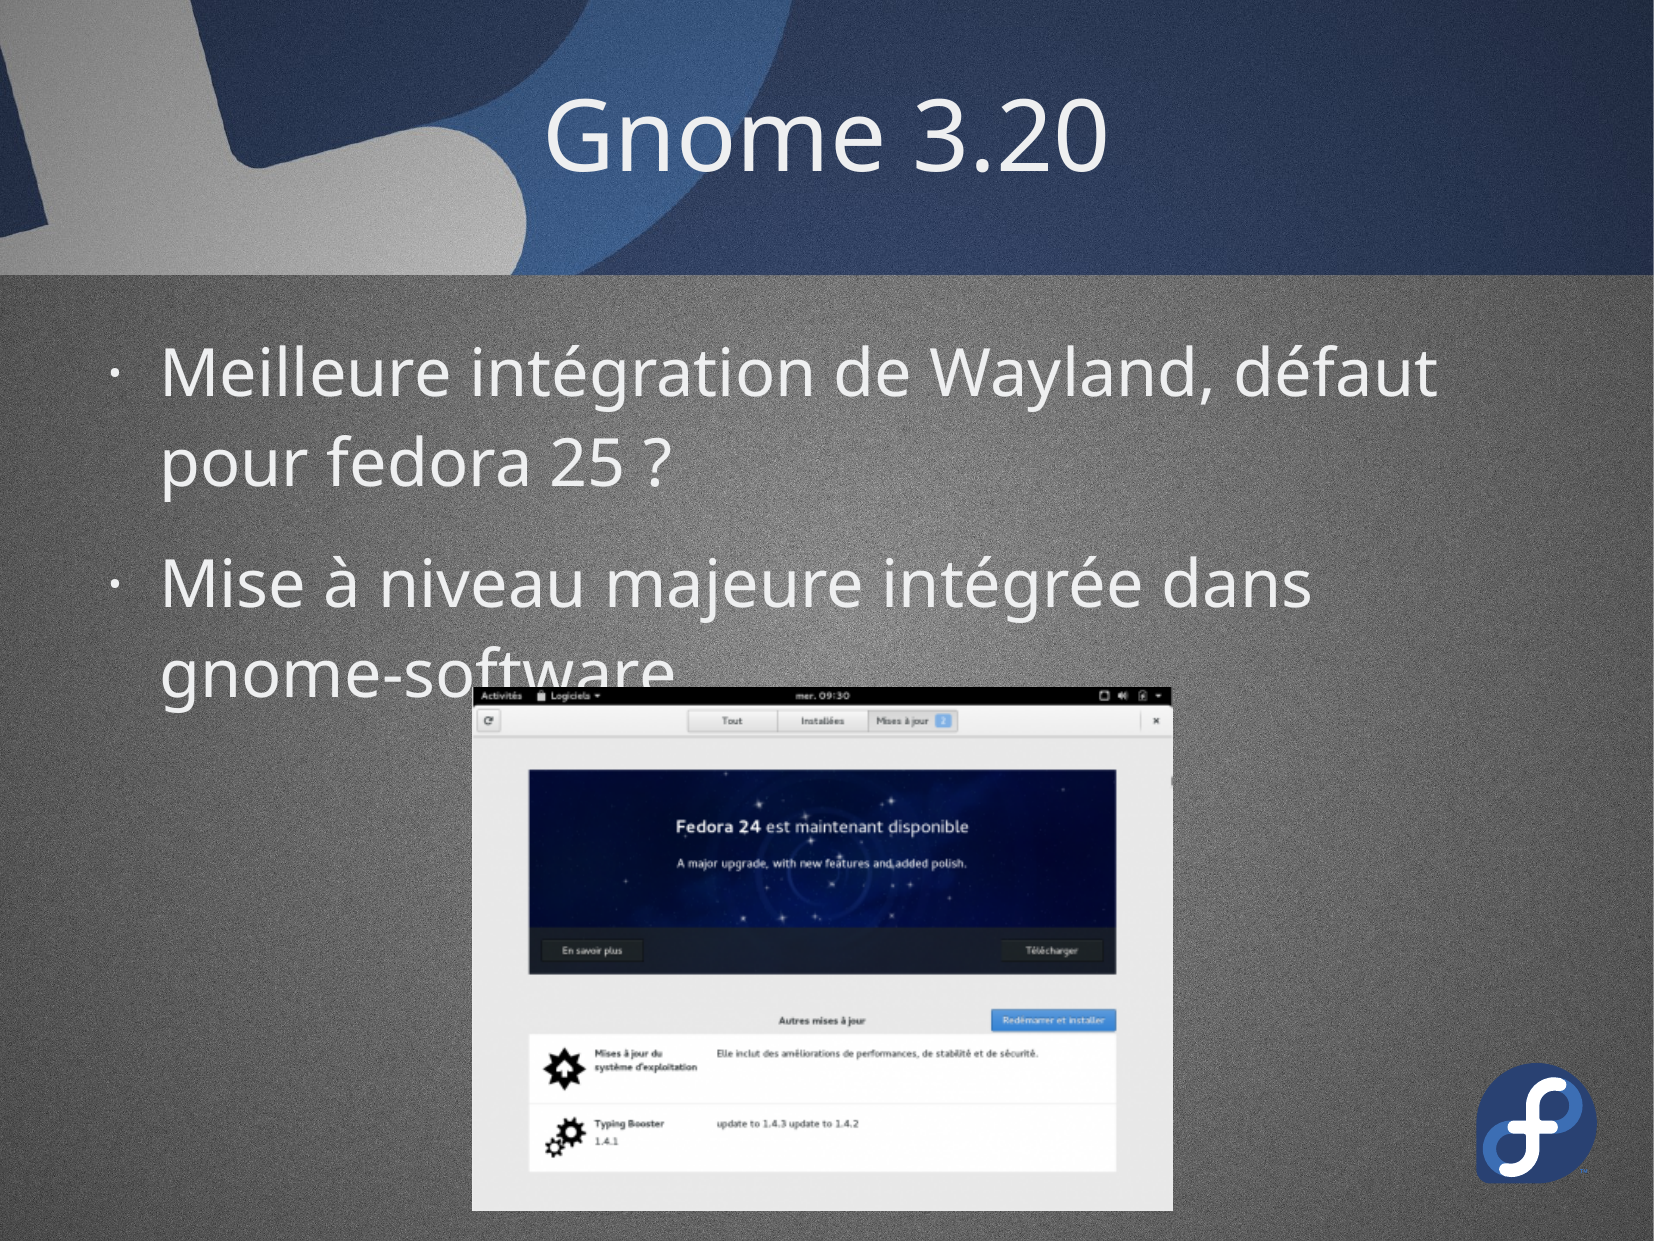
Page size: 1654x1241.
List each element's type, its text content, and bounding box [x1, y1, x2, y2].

title Gnome 3.20 [88, 29, 1565, 237]
list Meilleure intégration de Wayland, défaut pour fedora 25 ? Mise à niveau majeure intégrée dans gnome-software. [88, 324, 1565, 1034]
picture [0, 0, 1654, 1241]
